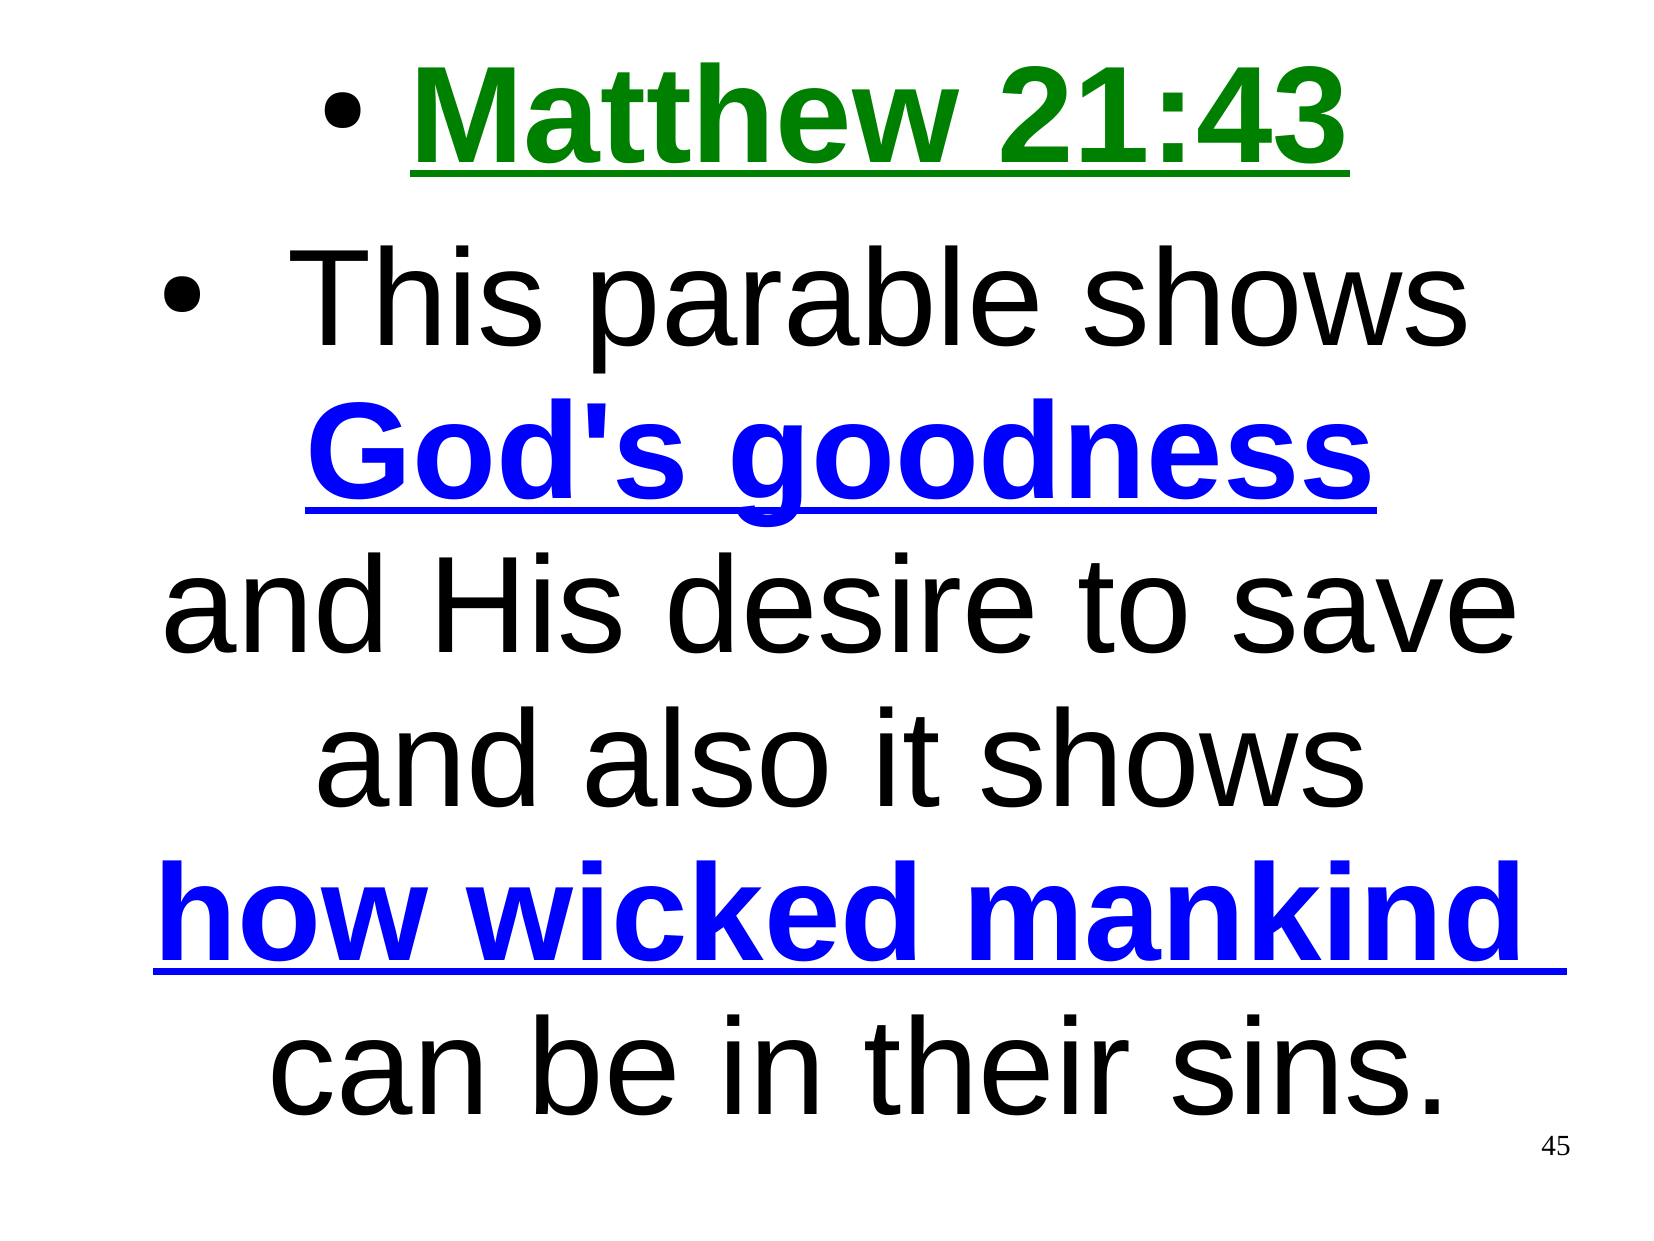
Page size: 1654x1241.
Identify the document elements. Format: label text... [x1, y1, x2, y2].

list Matthew 21:43 This parable shows God's goodness and His desire to save and also it shows how wicked mankind can be in their sins. [37, 37, 1613, 1201]
